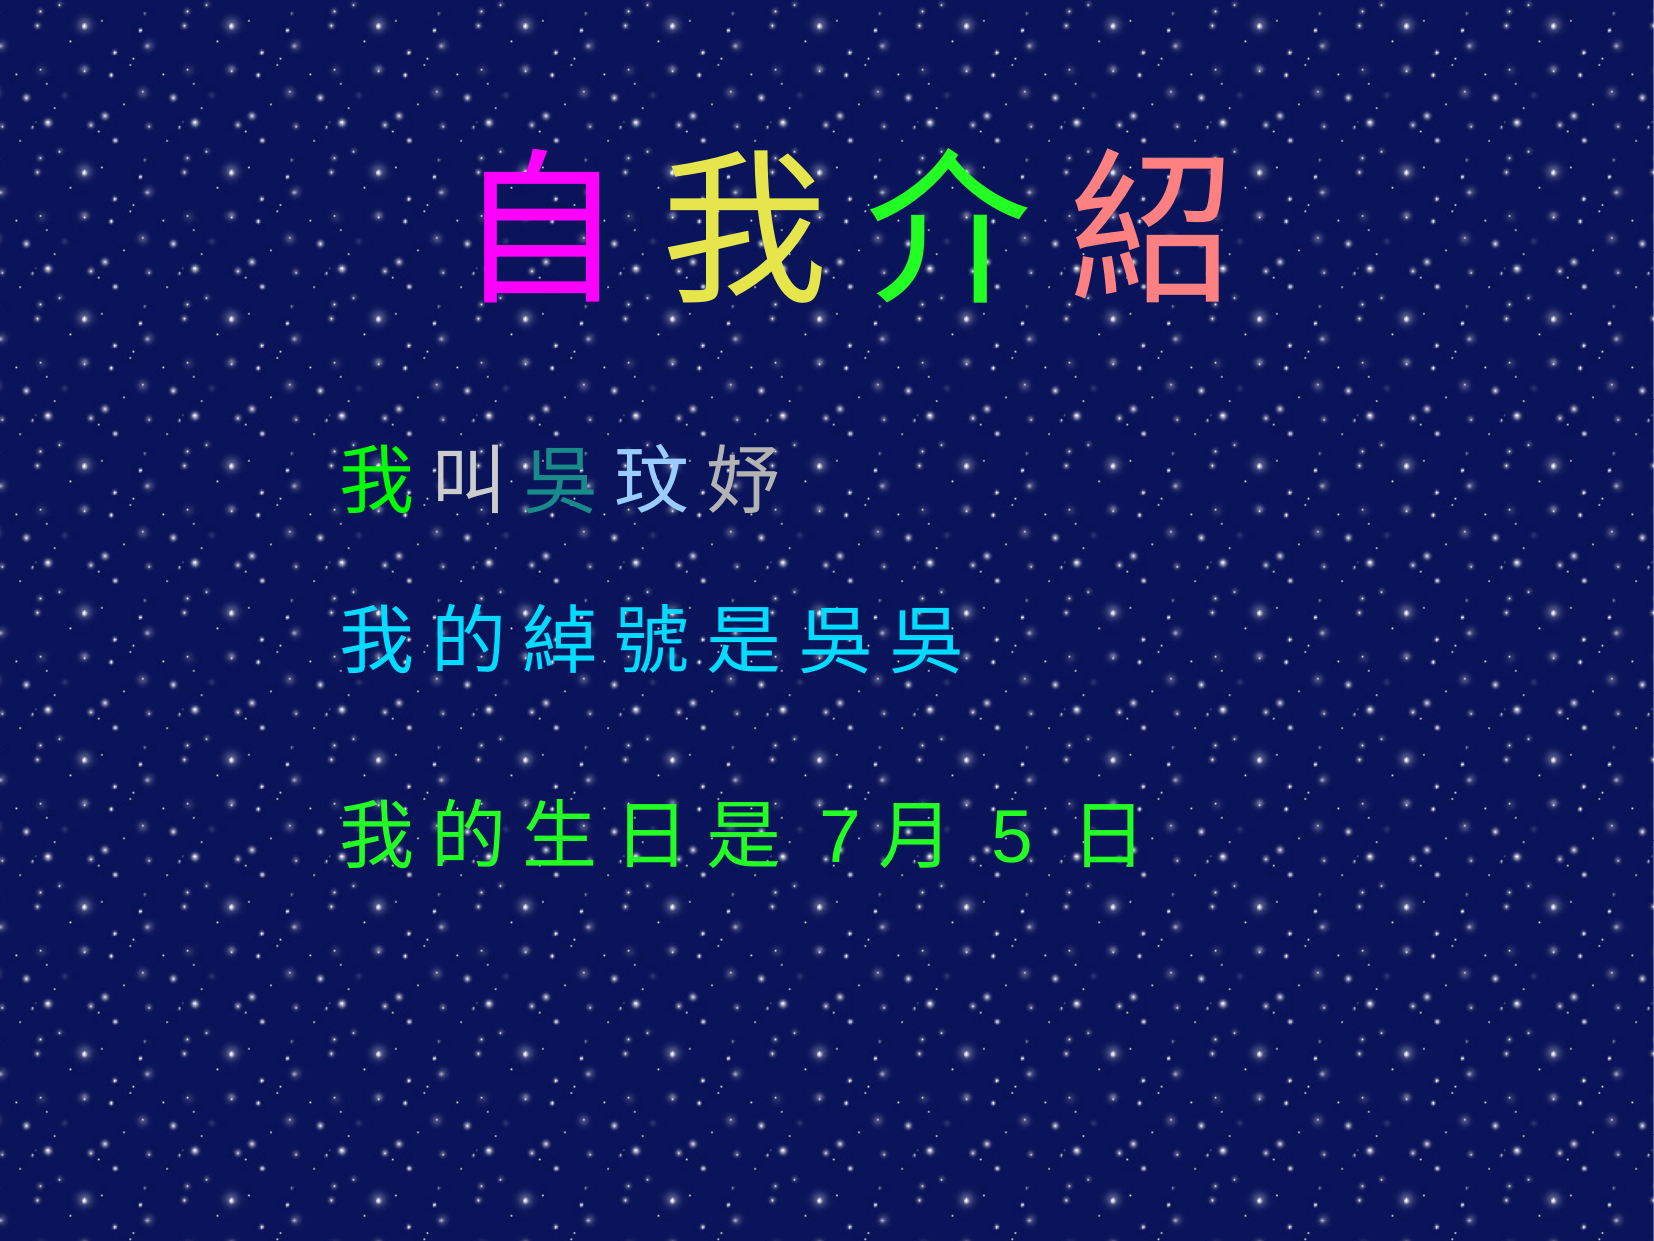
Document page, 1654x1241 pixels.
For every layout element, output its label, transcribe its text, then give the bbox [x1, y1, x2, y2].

text_box 我 叫 吳 玟 妤 [324, 413, 1506, 519]
text_box 我 的 綽 號 是 吳 吳 [324, 572, 1123, 678]
picture [0, 0, 1654, 1241]
text_box 我 的 生 日 是 7月 5 日 [324, 767, 1418, 874]
text_box 自 我 介 紹 [442, 88, 1477, 325]
